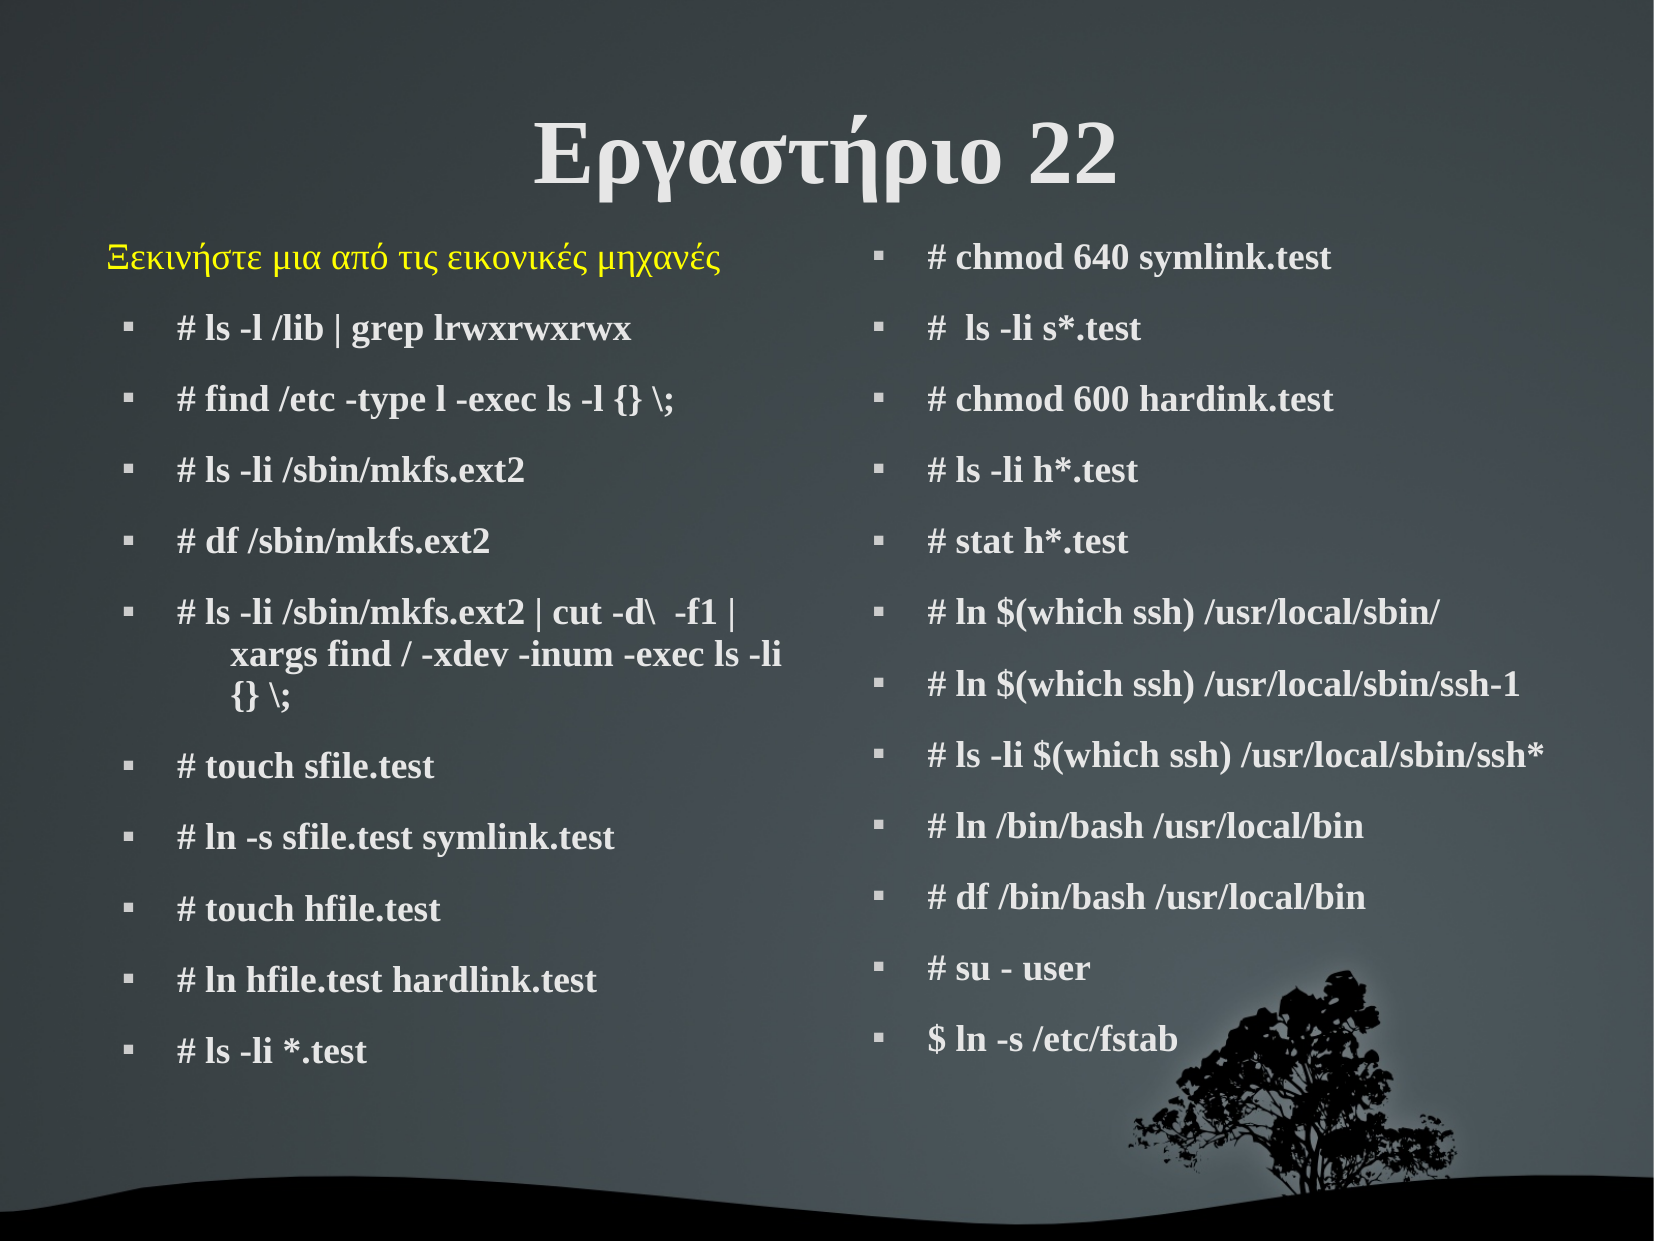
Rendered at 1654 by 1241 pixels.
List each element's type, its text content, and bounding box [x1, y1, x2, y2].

picture [0, 0, 1654, 1241]
list # chmod 640 symlink.test # ls -li s*.test # chmod 600 hardink.test # ls -li h*.test # stat h*.test # ln $(which ssh) /usr/local/sbin/ # ln $(which ssh) /usr/local/sbin/ssh-1 # ls -li $(which ssh) /usr/local/sbin/ssh* # ln /bin/bash /usr/local/bin # df /bin/bash /usr/local/bin # su - user $ ln -s /etc/fstab [838, 257, 1565, 1150]
title Εργαστήριο 22 [82, 49, 1571, 257]
list Ξεκινήστε μια από τις εικονικές μηχανές # ls -l /lib | grep lrwxrwxrwx # find /etc -type l -exec ls -l {} \; # ls -li /sbin/mkfs.ext2 # df /sbin/mkfs.ext2 # ls -li /sbin/mkfs.ext2 | cut -d\ -f1 | xargs find / -xdev -inum -exec ls -li {} \; # touch sfile.test # ln -s sfile.test symlink.test # touch hfile.test # ln hfile.test hardlink.test # ls -li *.test [88, 257, 815, 1166]
